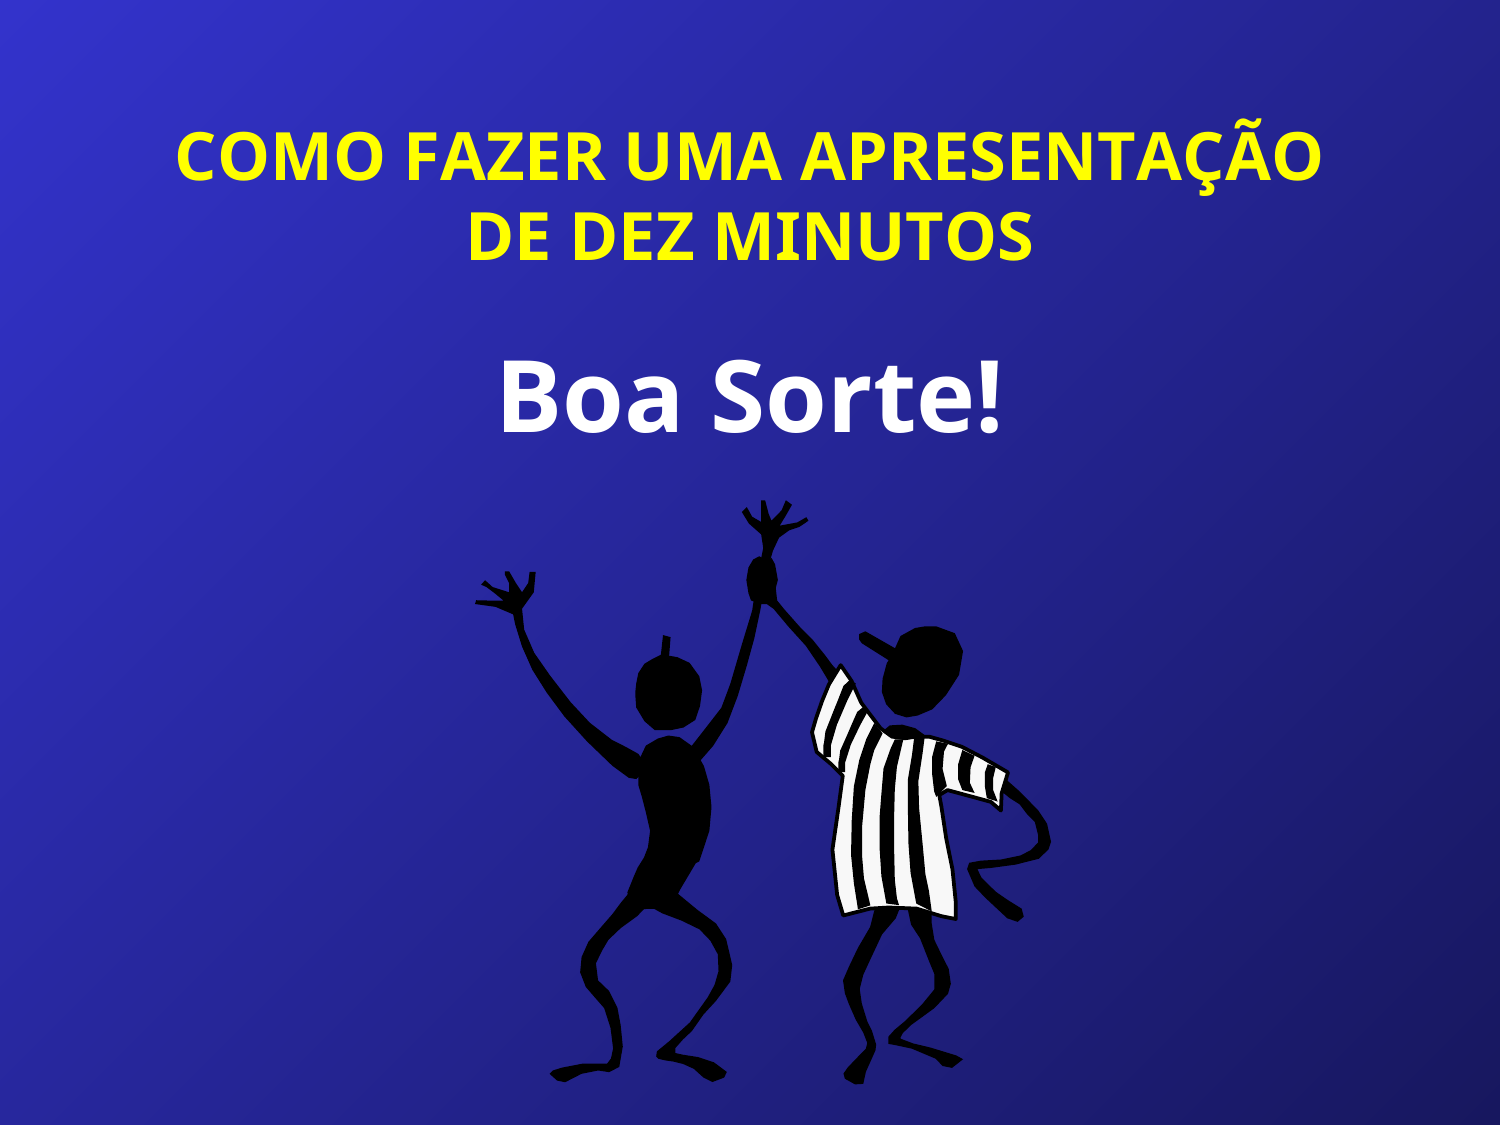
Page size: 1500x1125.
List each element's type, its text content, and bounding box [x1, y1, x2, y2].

chart [474, 500, 1052, 1085]
title COMO FAZER UMA APRESENTAÇÃO DE DEZ MINUTOS [112, 99, 1388, 288]
list Boa Sorte! [112, 324, 1388, 1001]
